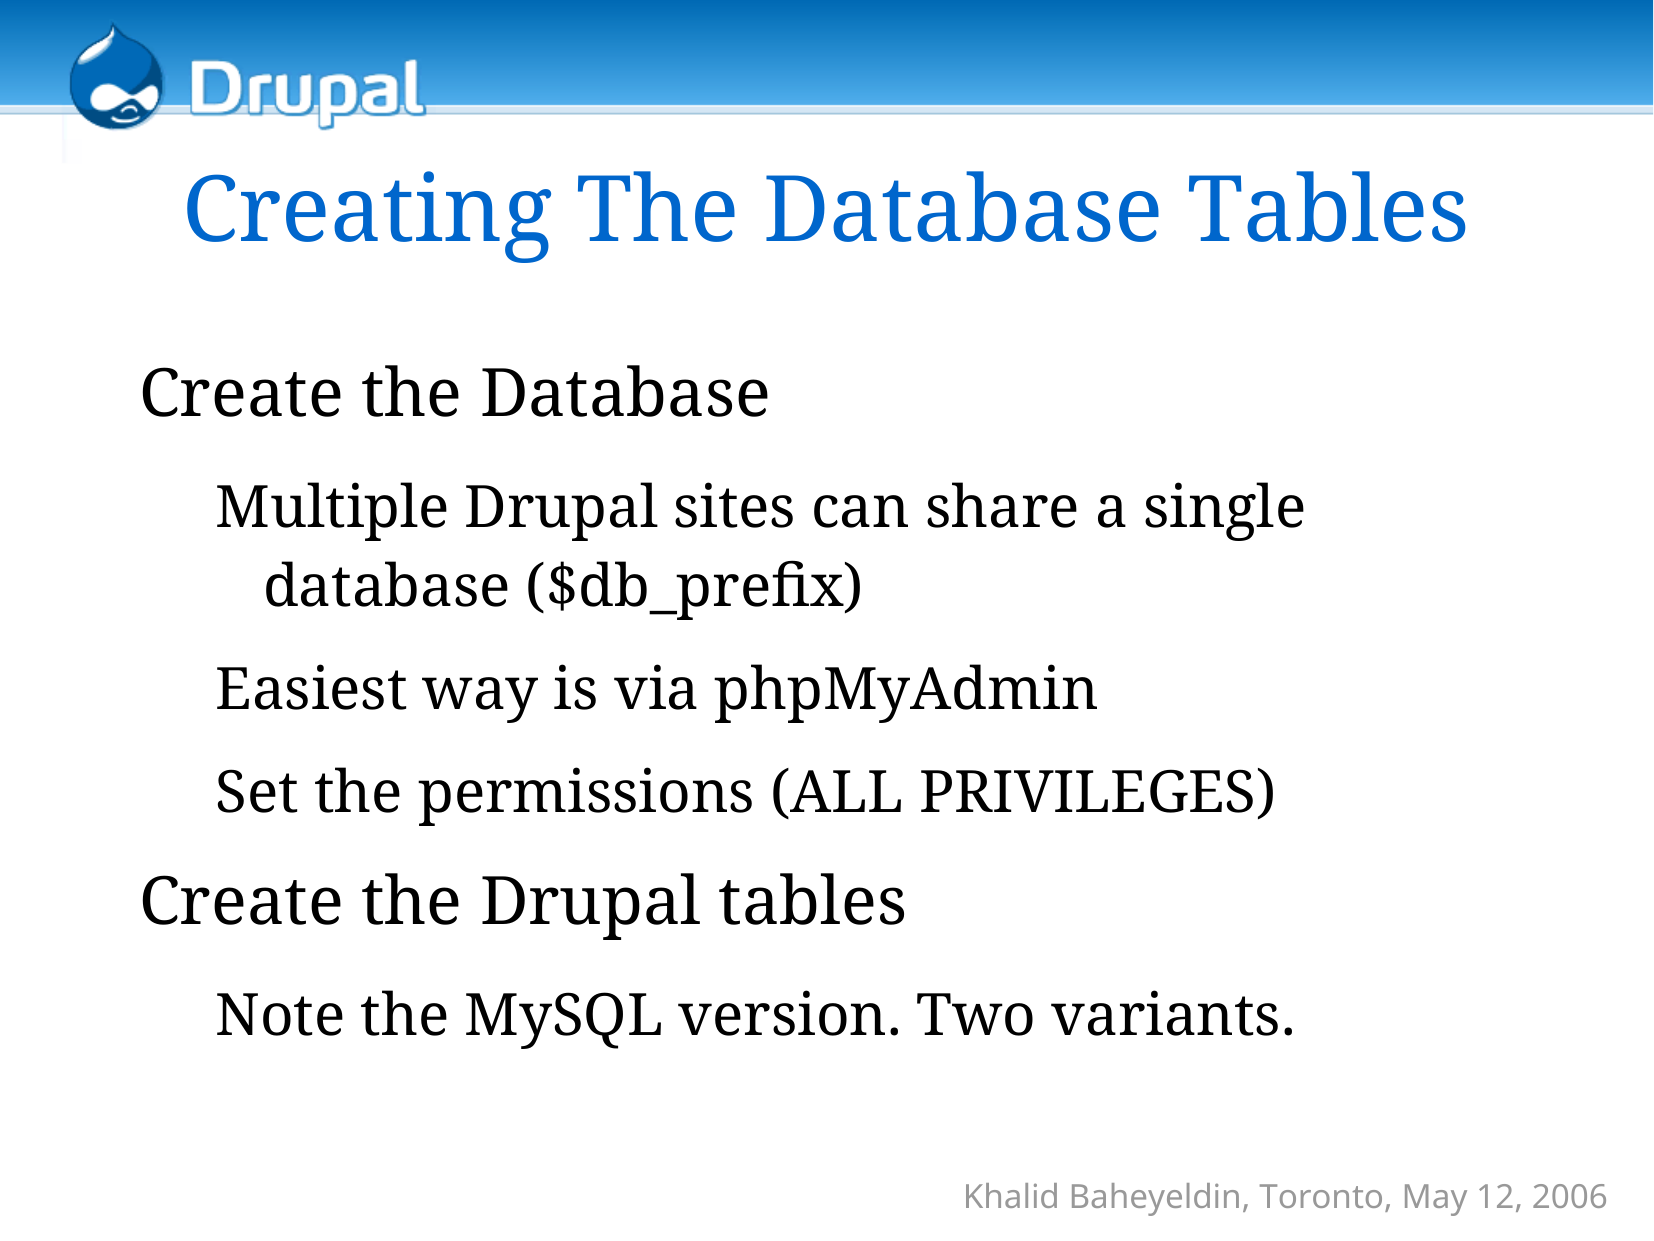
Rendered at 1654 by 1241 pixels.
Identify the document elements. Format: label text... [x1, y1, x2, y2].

title Creating The Database Tables [121, 102, 1533, 311]
list Create the Database Multiple Drupal sites can share a single database ($db_prefix) Easiest way is via phpMyAdmin Set the permissions (ALL PRIVILEGES) Create the Drupal tables Note the MySQL version. Two variants. [121, 344, 1533, 1127]
picture [0, 0, 1654, 1241]
